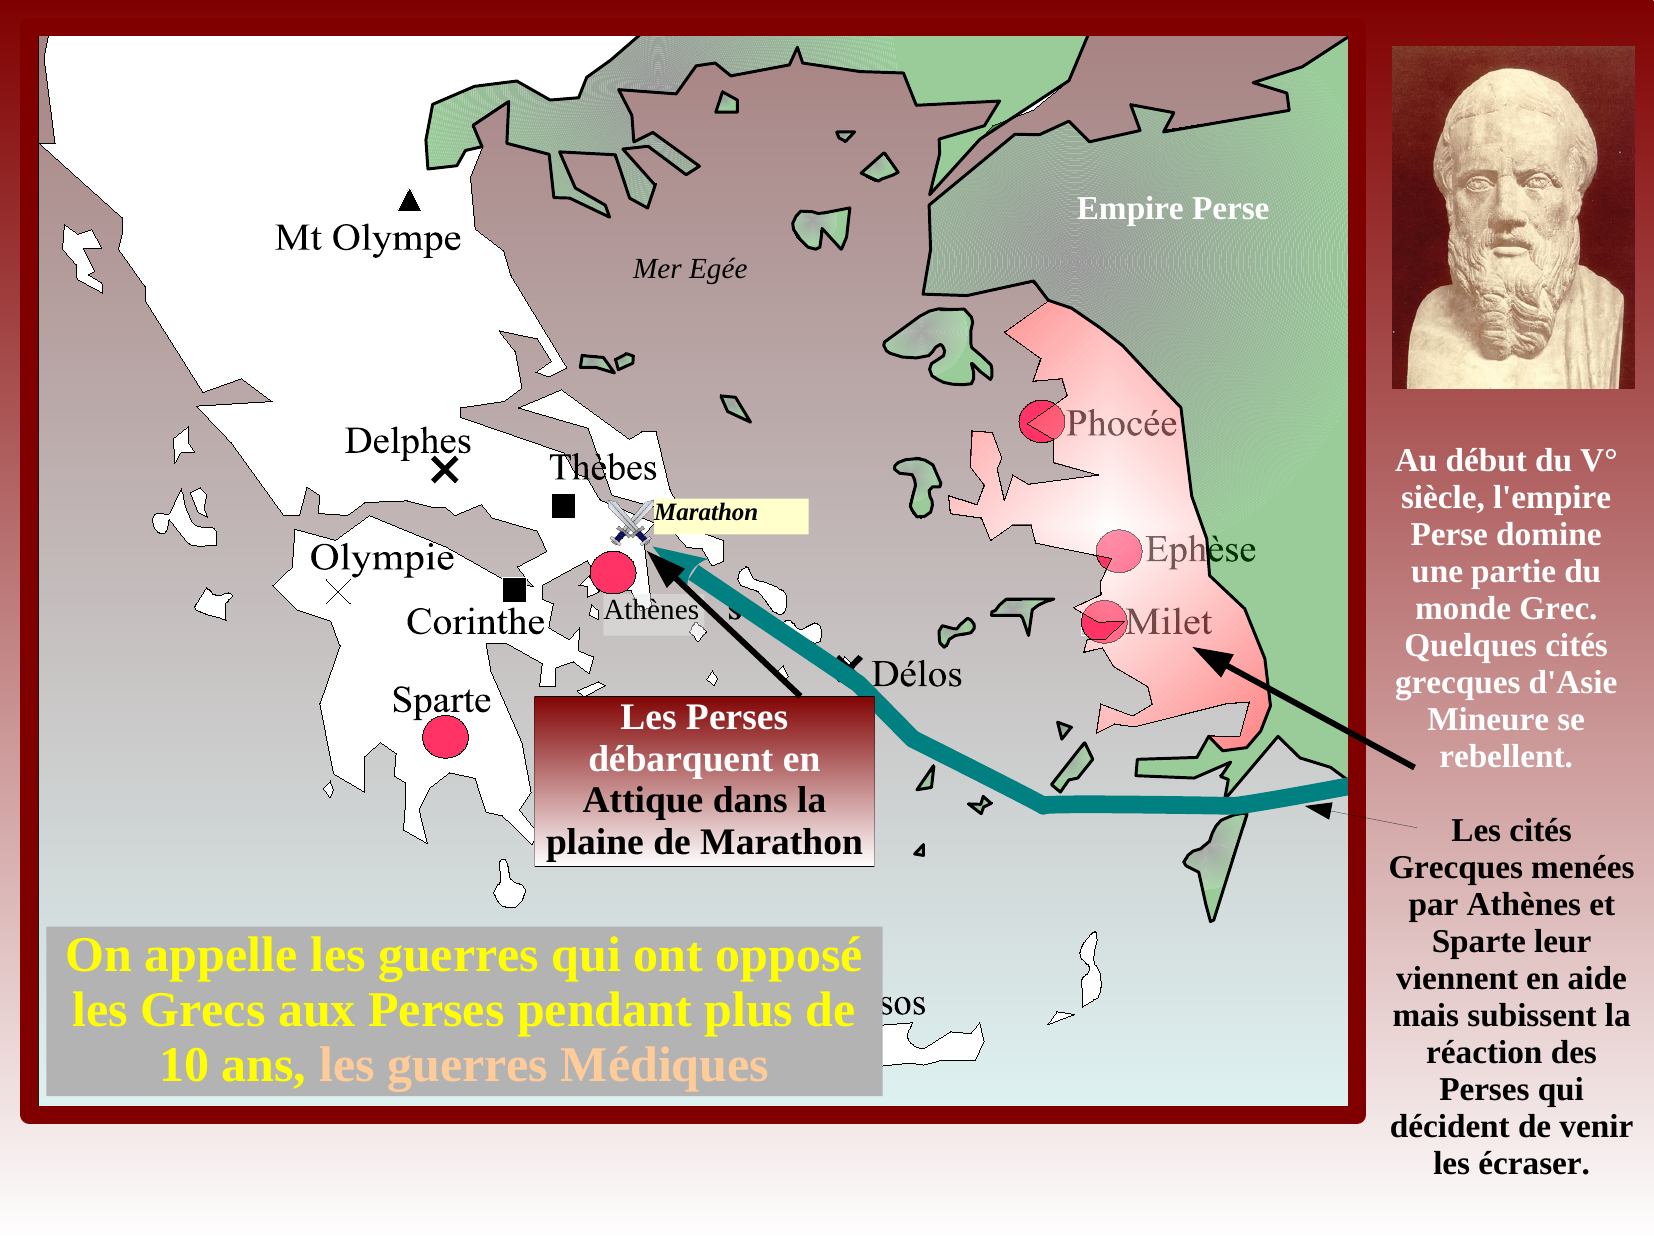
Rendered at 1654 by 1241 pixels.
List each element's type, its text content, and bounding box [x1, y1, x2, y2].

text_box Les Perses débarquent en Attique dans la plaine de Marathon [534, 696, 875, 867]
text_box Marathon [654, 498, 809, 535]
text_box On appelle les guerres qui ont opposé les Grecs aux Perses pendant plus de 10 ans, les guerres Médiques [46, 926, 883, 1097]
picture [1392, 46, 1635, 389]
picture [606, 499, 655, 547]
text_box Les cités Grecques menées par Athènes et Sparte leur viennent en aide mais subissent la réaction des Perses qui décident de venir les écraser. [1387, 811, 1637, 1189]
text_box [688, 581, 857, 696]
text_box Empire Perse [1032, 189, 1315, 238]
text_box Athènes [603, 593, 705, 636]
text_box Mer Egée [572, 252, 809, 294]
text_box Au début du V° siècle, l'empire Perse domine une partie du monde Grec. Quelques cités grecques d'Asie Mineure se rebellent. [1384, 441, 1629, 782]
text_box [38, 36, 1348, 1106]
